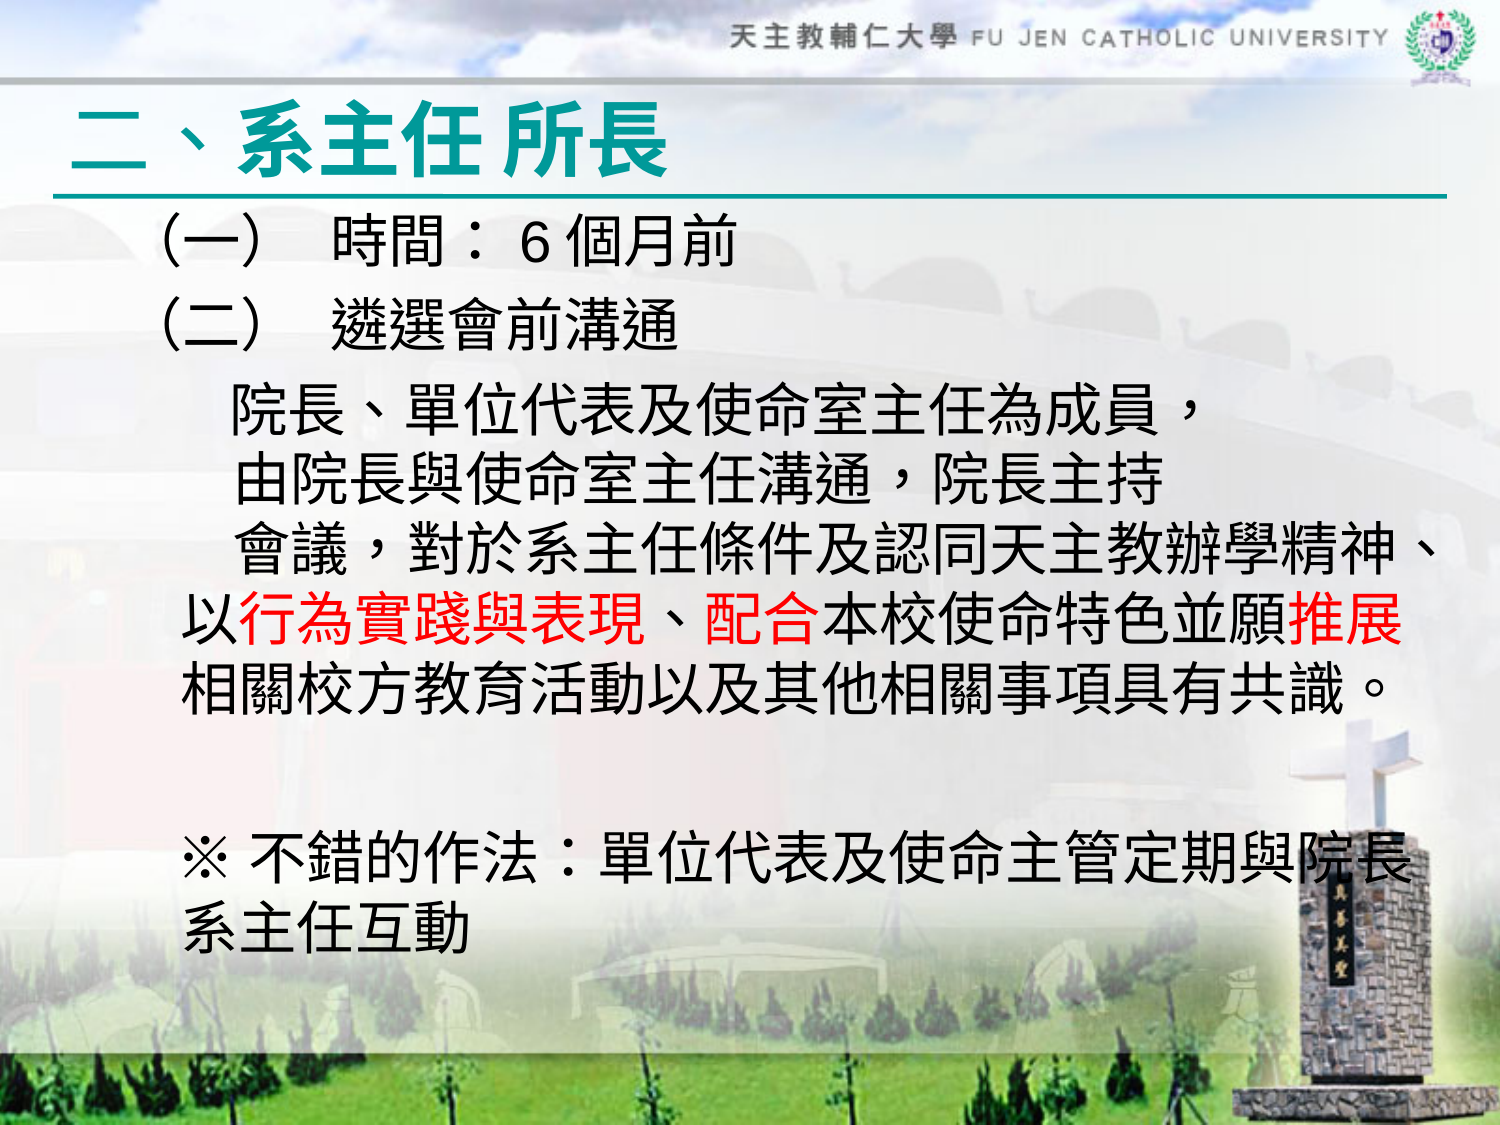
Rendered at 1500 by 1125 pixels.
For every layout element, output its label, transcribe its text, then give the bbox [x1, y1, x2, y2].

title 二、系主任 所長 [52, 78, 1447, 196]
list （一） 時間：6個月前 （二） 遴選會前溝通 院長、單位代表及使命室主任為成員， 由院長與使命室主任溝通，院長主持 會議，對於系主任條件及認同天主教辦學精神、以行為實踐與表現、配合本校使命特色並願推展相關校方教育活動以及其他相關事項具有共識。 ※不錯的作法：單位代表及使命主管定期與院長系主任互動 [52, 196, 1447, 1012]
